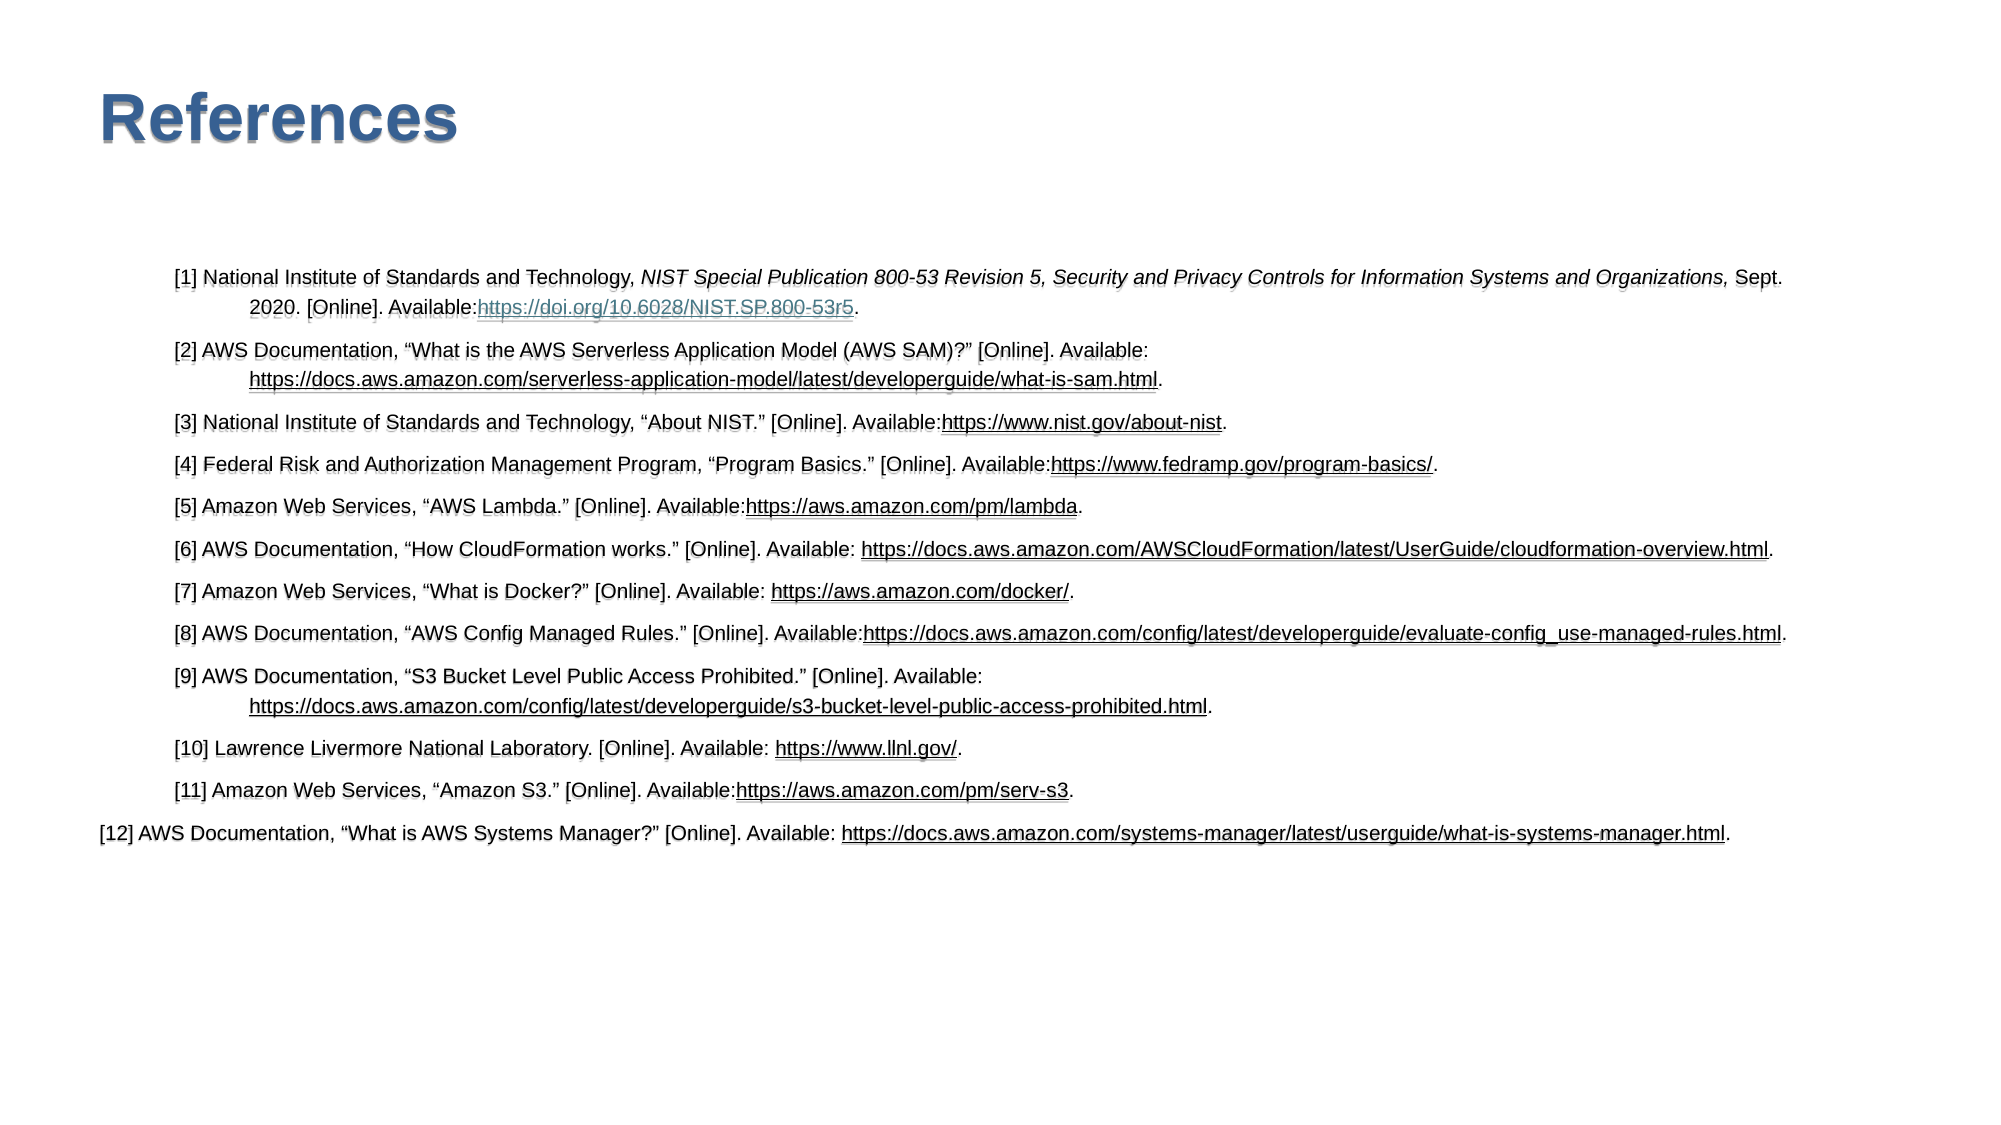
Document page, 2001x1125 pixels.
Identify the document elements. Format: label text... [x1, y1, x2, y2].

list [1] National Institute of Standards and Technology, NIST Special Publication 800-53 Revision 5, Security and Privacy Controls for Information Systems and Organizations, Sept. 2020. [Online]. Available: https://doi.org/10.6028/NIST.SP.800-53r5. [2] AWS Documentation, “What is the AWS Serverless Application Model (AWS SAM)?” [Online]. Available: https://docs.aws.amazon.com/serverless-application-model/latest/developerguide/what-is-sam.html. [3] National Institute of Standards and Technology, “About NIST.” [Online]. Available: https://www.nist.gov/about-nist. [4] Federal Risk and Authorization Management Program, “Program Basics.” [Online]. Available: https://www.fedramp.gov/program-basics/. [5] Amazon Web Services, “AWS Lambda.” [Online]. Available: https://aws.amazon.com/pm/lambda. [6] AWS Documentation, “How CloudFormation works.” [Online]. Available: https://docs.aws.amazon.com/AWSCloudFormation/latest/UserGuide/cloudformation-overview.html. [7] Amazon Web Services, “What is Docker?” [Online]. Available: https://aws.amazon.com/docker/. [8] AWS Documentation, “AWS Config Managed Rules.” [Online]. Available: https://docs.aws.amazon.com/config/latest/developerguide/evaluate-config_use-managed-rules.html. [9] AWS Documentation, “S3 Bucket Level Public Access Prohibited.” [Online]. Available: https://docs.aws.amazon.com/config/latest/developerguide/s3-bucket-level-public-access-prohibited.html. [10] Lawrence Livermore National Laboratory. [Online]. Available: https://www.llnl.gov/. [11] Amazon Web Services, “Amazon S3.” [Online]. Available: https://aws.amazon.com/pm/serv-s3. [12] AWS Documentation, “What is AWS Systems Manager?” [Online]. Available: https://docs.aws.amazon.com/systems-manager/latest/userguide/what-is-systems-manager.html. [99, 259, 1800, 866]
title References [99, 36, 1725, 202]
